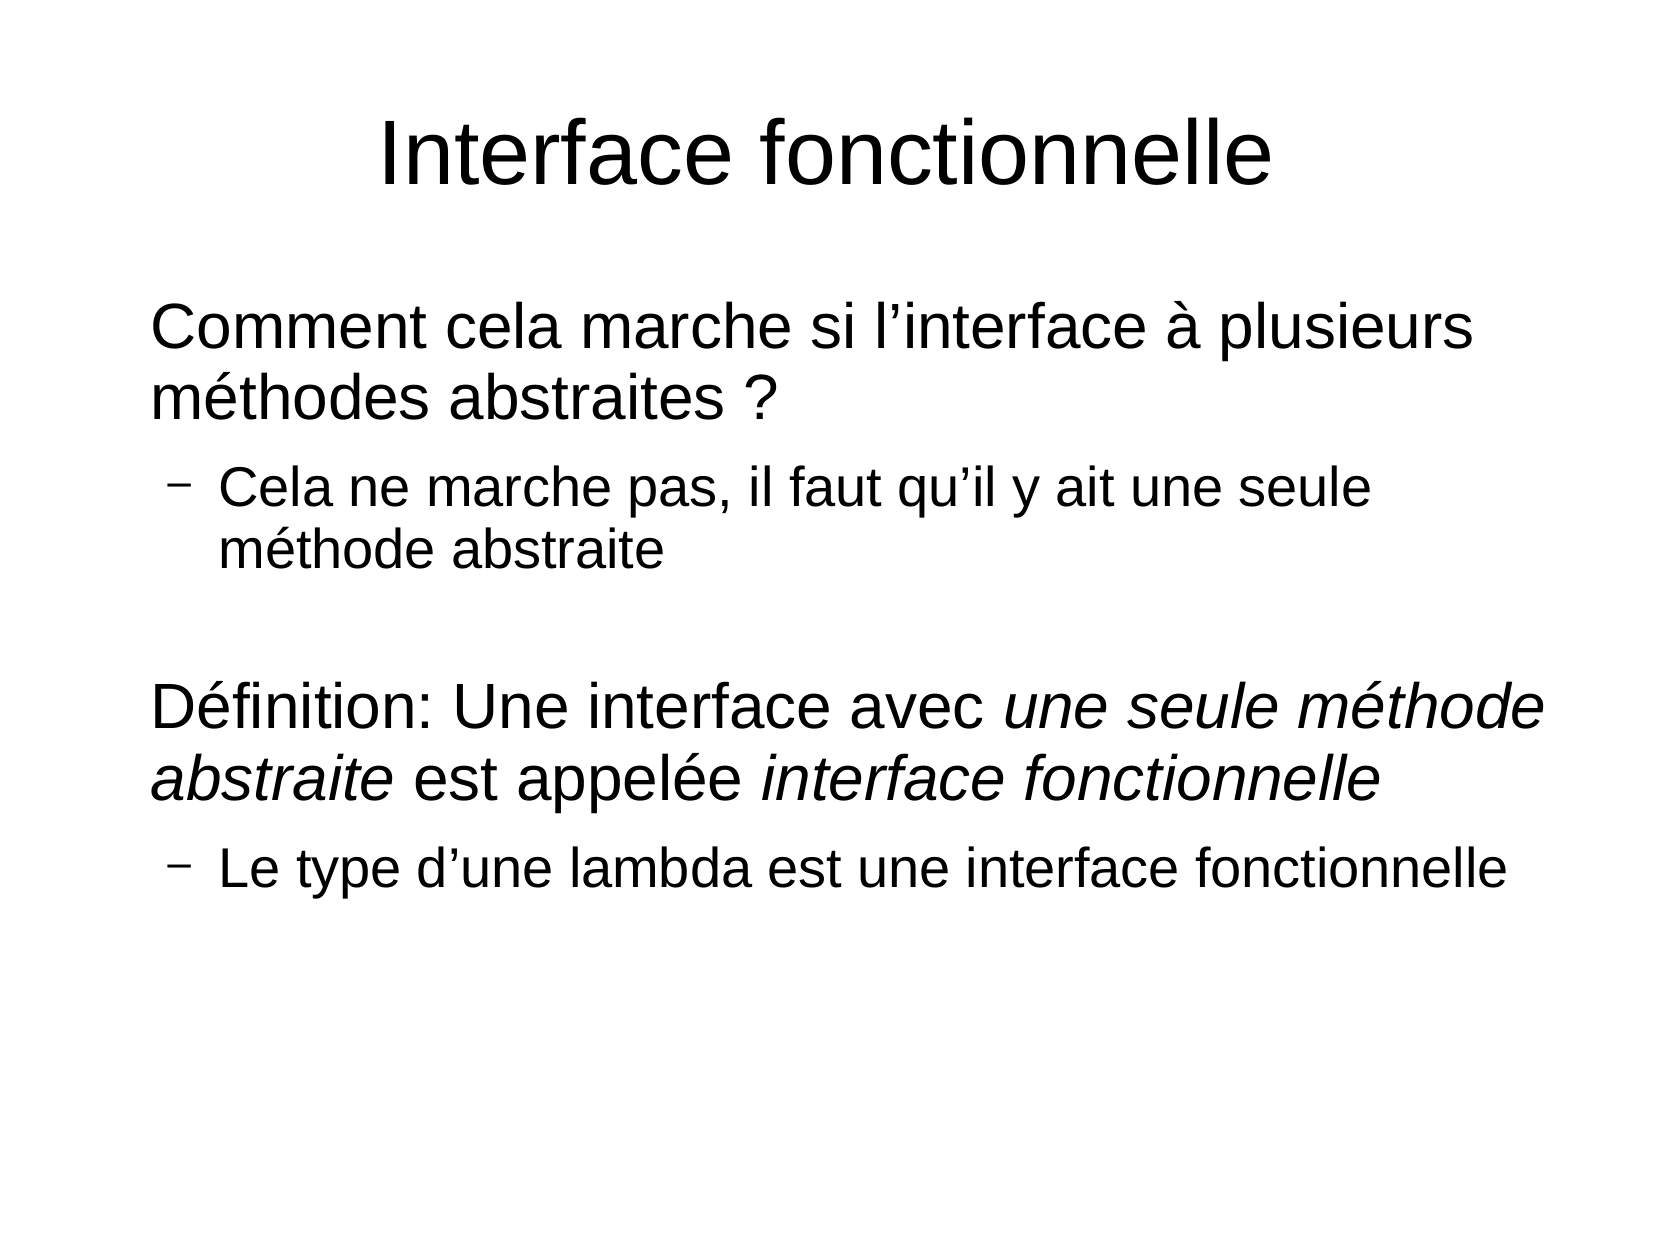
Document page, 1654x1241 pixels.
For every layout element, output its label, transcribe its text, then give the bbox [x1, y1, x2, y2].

list Comment cela marche si l’interface à plusieurs méthodes abstraites ? Cela ne marche pas, il faut qu’il y ait une seule méthode abstraite Définition: Une interface avec une seule méthode abstraite est appelée interface fonctionnelle Le type d’une lambda est une interface fonctionnelle [82, 290, 1571, 1010]
title Interface fonctionnelle [82, 49, 1571, 257]
